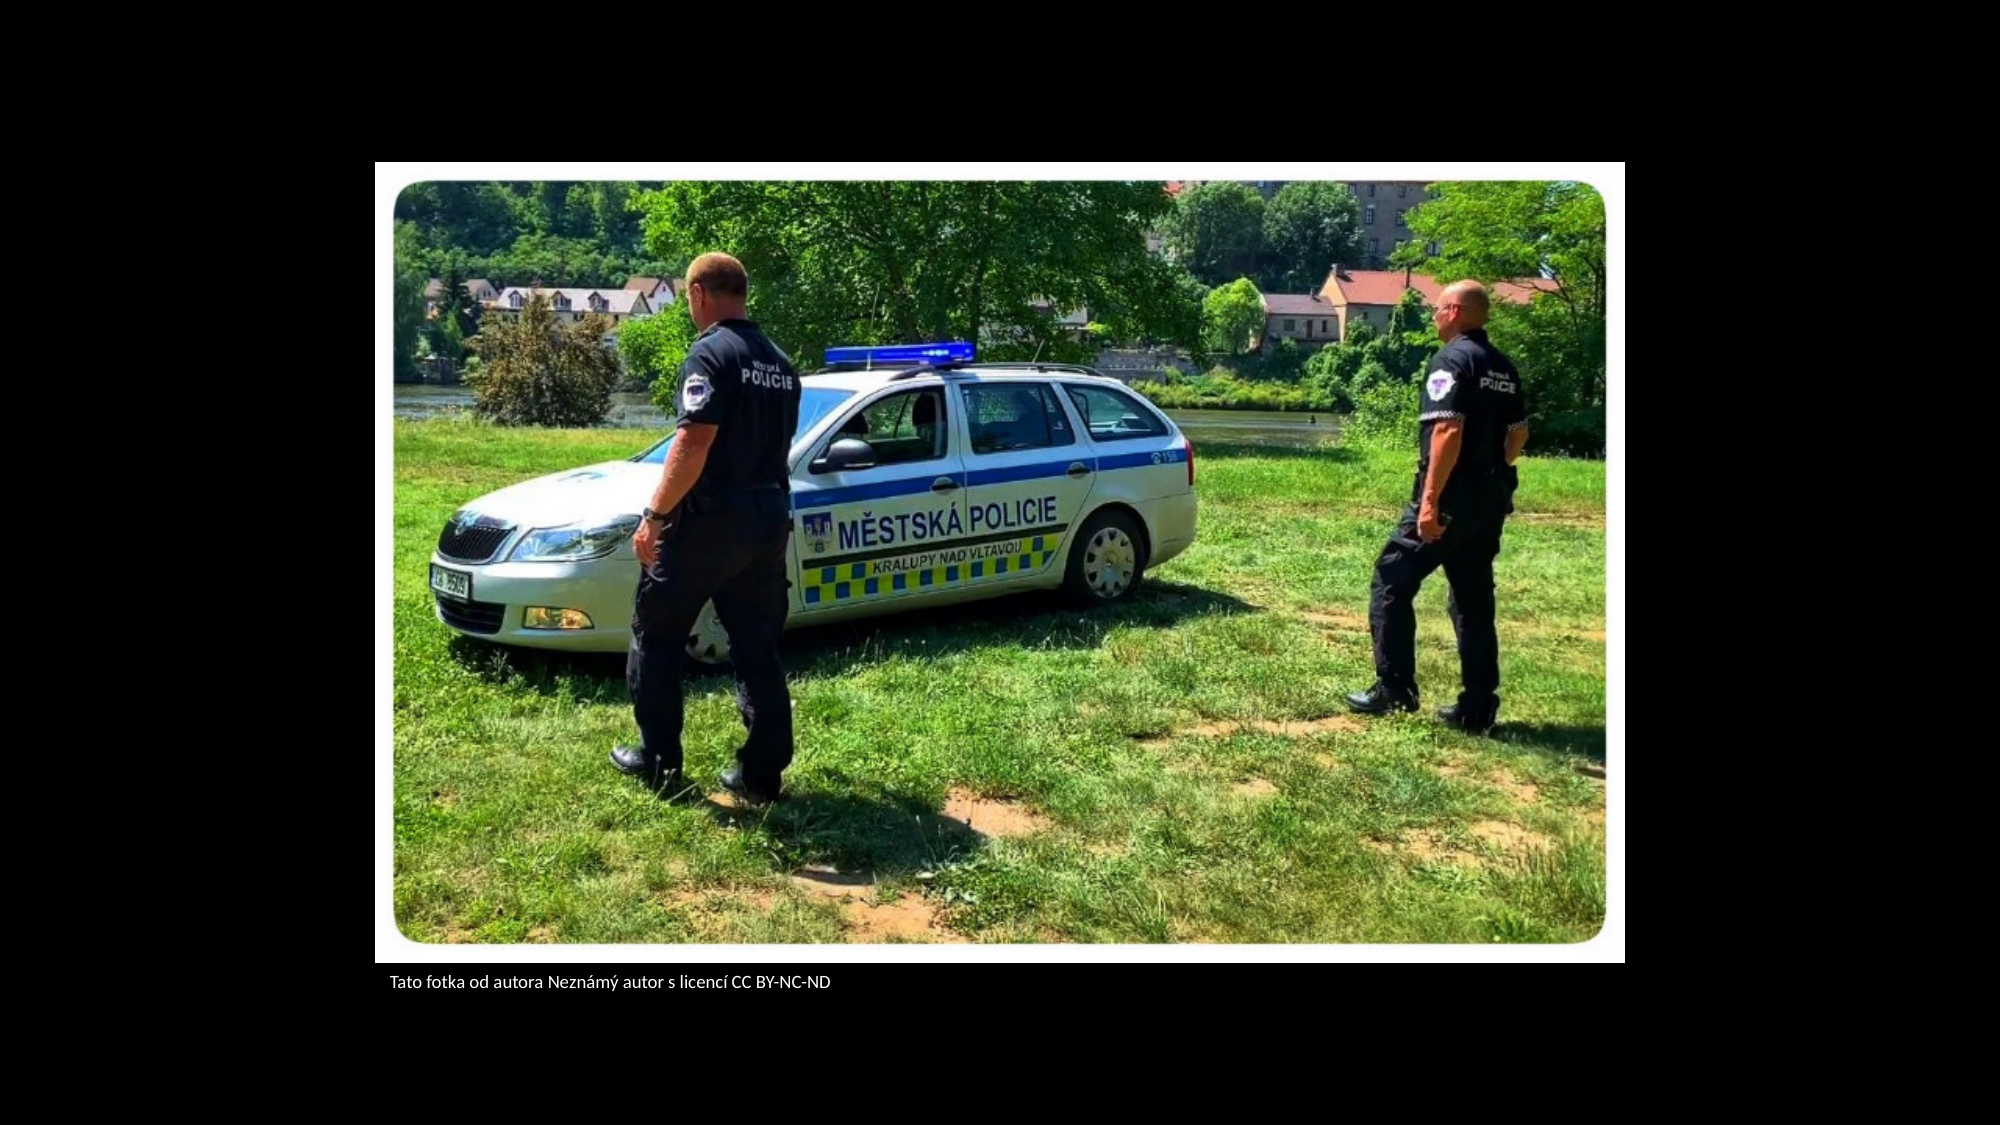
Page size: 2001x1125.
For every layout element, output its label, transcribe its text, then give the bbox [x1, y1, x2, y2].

text_box Tato fotka od autora Neznámý autor s licencí CC BY-NC-ND [375, 962, 1625, 1000]
picture [375, 162, 1625, 962]
